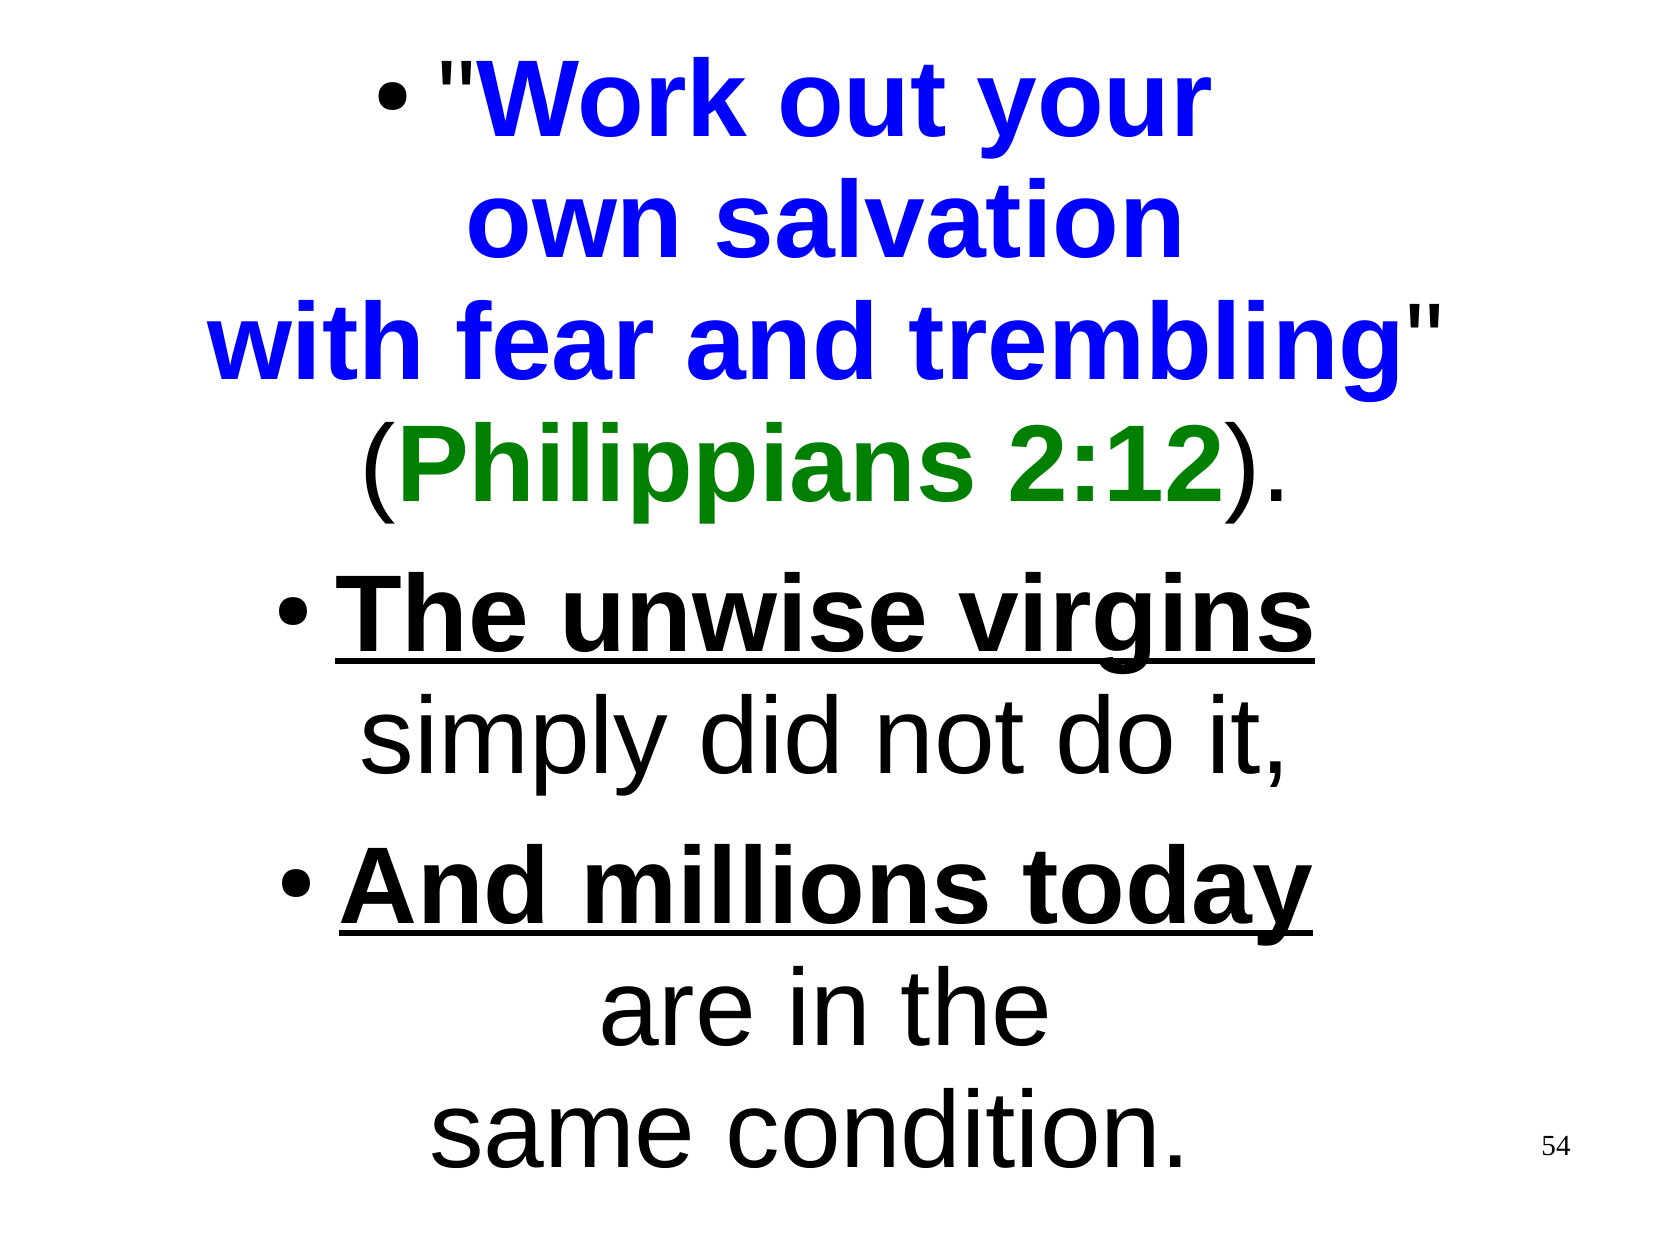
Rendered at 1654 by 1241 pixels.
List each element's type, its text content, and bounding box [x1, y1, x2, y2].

list "Work out your own salvation with fear and trembling" (Philippians 2:12). The unwise virgins simply did not do it, And millions today are in the same condition. [0, 37, 1613, 1201]
